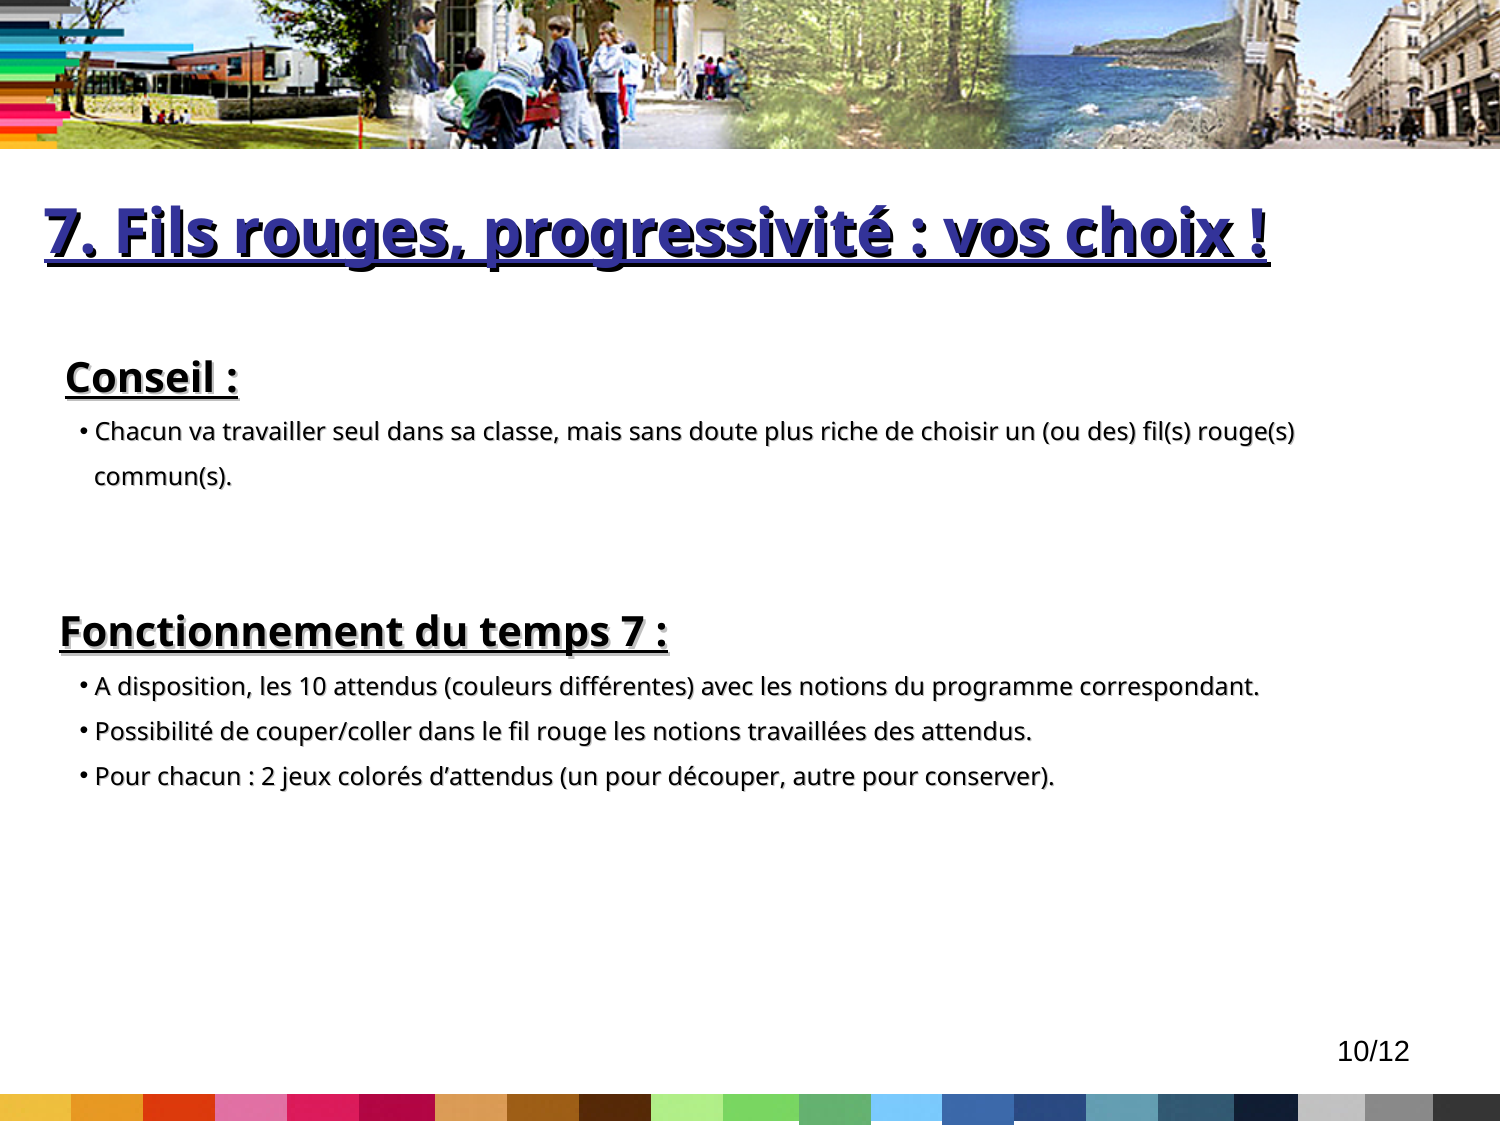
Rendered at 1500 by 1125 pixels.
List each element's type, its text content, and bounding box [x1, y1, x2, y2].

picture [0, 0, 1500, 149]
text_box <numéro>/12 [1074, 1024, 1426, 1103]
text_box 7. Fils rouges, progressivité : vos choix ! [0, 183, 1500, 275]
picture [0, 1094, 1500, 1125]
text_box Conseil : Chacun va travailler seul dans sa classe, mais sans doute plus riche de choisir un (ou des) fil(s) rouge(s) commun(s). Fonctionnement du temps 7 : A disposition, les 10 attendus (couleurs différentes) avec les notions du programme correspondant. Possibilité de couper/coller dans le fil rouge les notions travaillées des attendus. Pour chacun : 2 jeux colorés d’attendus (un pour découper, autre pour conserver). [15, 318, 1430, 851]
